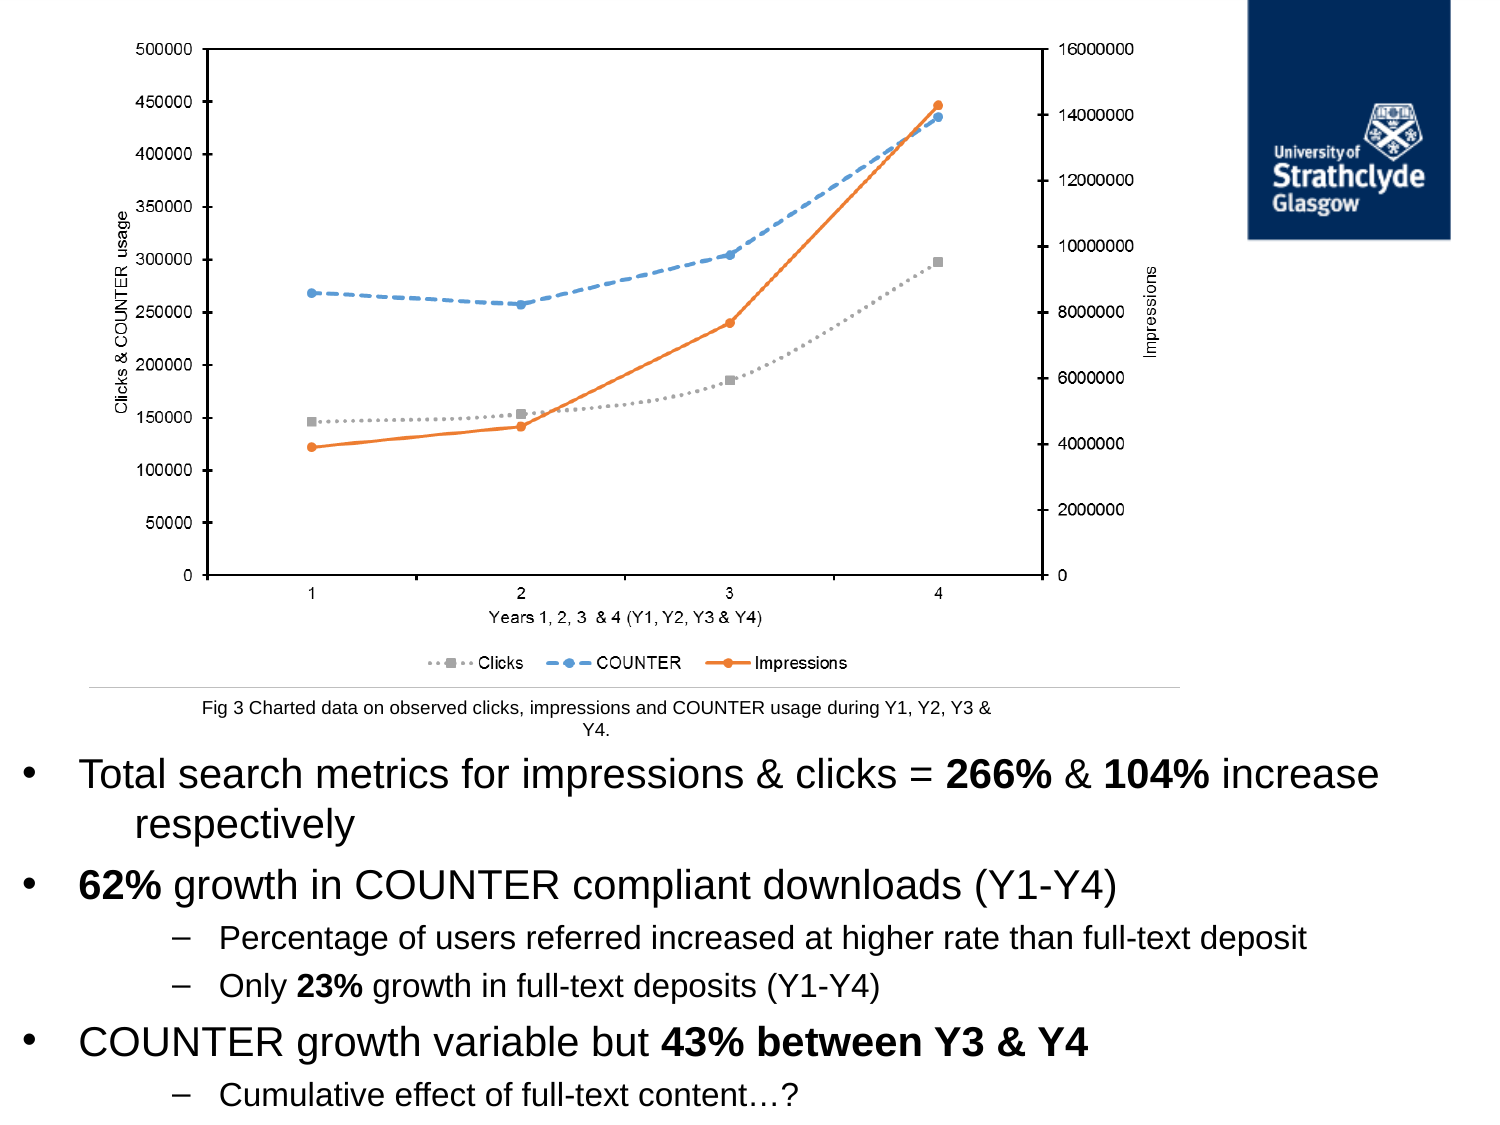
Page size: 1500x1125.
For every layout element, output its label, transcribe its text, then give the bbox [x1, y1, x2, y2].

text_box Fig 3 Charted data on observed clicks, impressions and COUNTER usage during Y1, Y2, Y3 & Y4. [171, 688, 1022, 748]
picture [88, 30, 1180, 688]
list Total search metrics for impressions & clicks = 266% & 104% increase respectively 62% growth in COUNTER compliant downloads (Y1-Y4) Percentage of users referred increased at higher rate than full-text deposit Only 23% growth in full-text deposits (Y1-Y4) COUNTER growth variable but 43% between Y3 & Y4 Cumulative effect of full-text content…? [7, 739, 1500, 1125]
